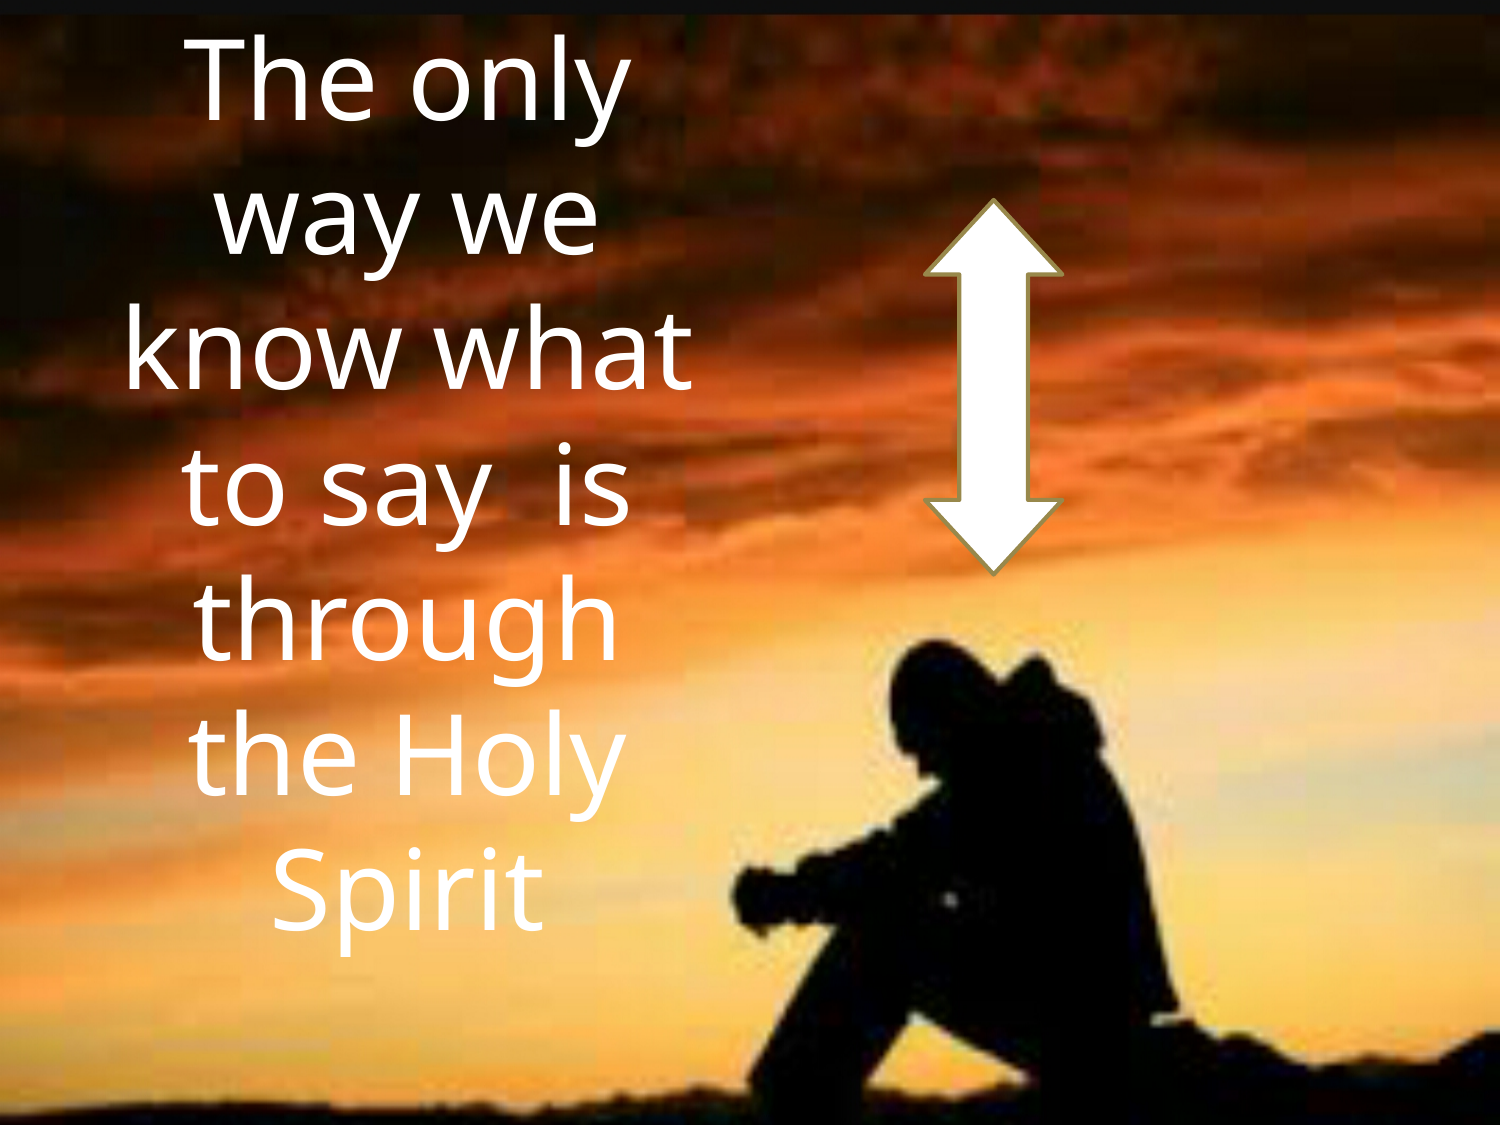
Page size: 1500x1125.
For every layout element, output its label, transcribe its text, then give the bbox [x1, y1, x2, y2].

picture [0, 0, 1500, 1125]
text_box The only way we know what to say is through the Holy Spirit [87, 0, 728, 961]
text_box [924, 199, 1063, 575]
